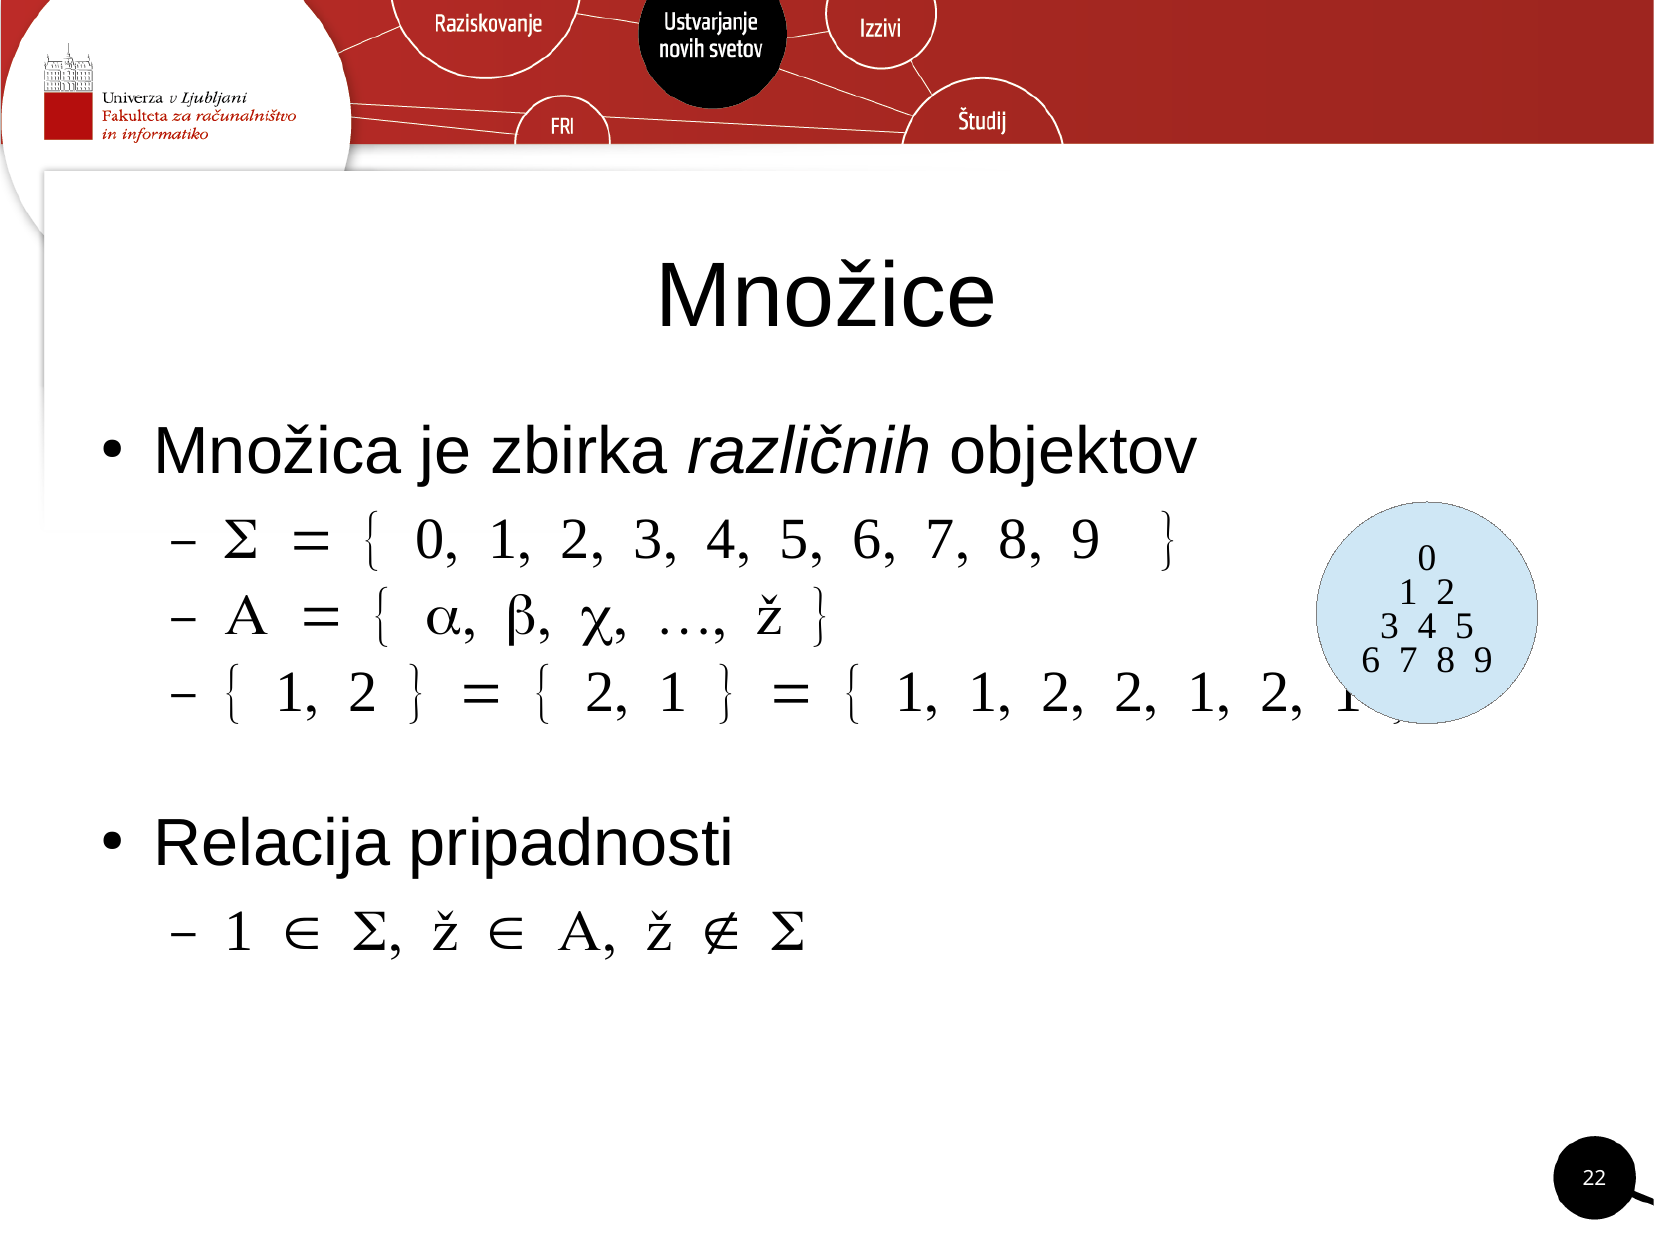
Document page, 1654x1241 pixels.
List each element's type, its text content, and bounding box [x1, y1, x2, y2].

text_box 0 1 2 3 4 5 6 7 8 9 [1316, 501, 1538, 724]
picture [0, 0, 1654, 1241]
list Množica je zbirka različnih objektov S = { 0, 1, 2, 3, 4, 5, 6, 7, 8, 9 } A = { a, b, c, …, ž } { 1, 2 } = { 2, 1 } = { 1, 1, 2, 2, 1, 2, 1 } Relacija pripadnosti 1 ∈ S, ž ∈ A, ž ∉ S [82, 413, 1538, 1010]
text_box <številka> [1553, 1145, 1636, 1212]
title Množice [82, 191, 1571, 399]
